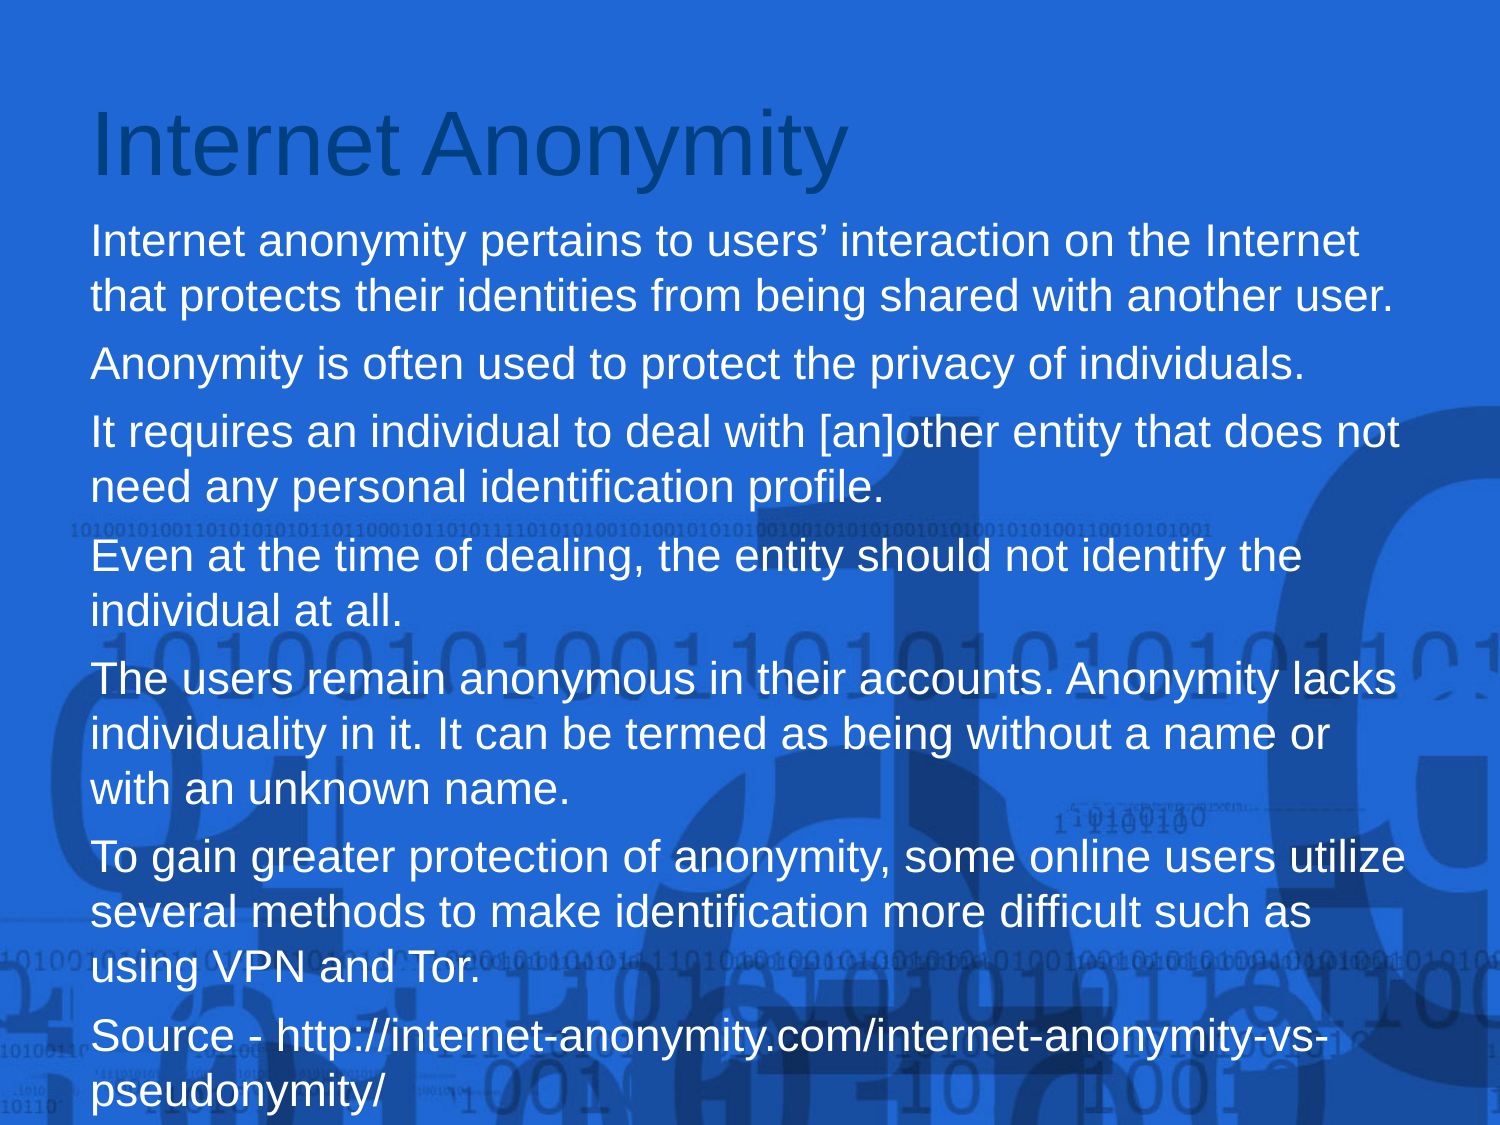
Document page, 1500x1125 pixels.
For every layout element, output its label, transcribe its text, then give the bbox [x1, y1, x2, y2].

title Internet Anonymity [75, 45, 1425, 203]
picture [0, 0, 1500, 1125]
list Internet anonymity pertains to users’ interaction on the Internet that protects their identities from being shared with another user. Anonymity is often used to protect the privacy of individuals. It requires an individual to deal with [an]other entity that does not need any personal identification profile. Even at the time of dealing, the entity should not identify the individual at all. The users remain anonymous in their accounts. Anonymity lacks individuality in it. It can be termed as being without a name or with an unknown name. To gain greater protection of anonymity, some online users utilize several methods to make identification more difficult such as using VPN and Tor. Source - http://internet-anonymity.com/internet-anonymity-vs-pseudonymity/ [75, 203, 1425, 811]
